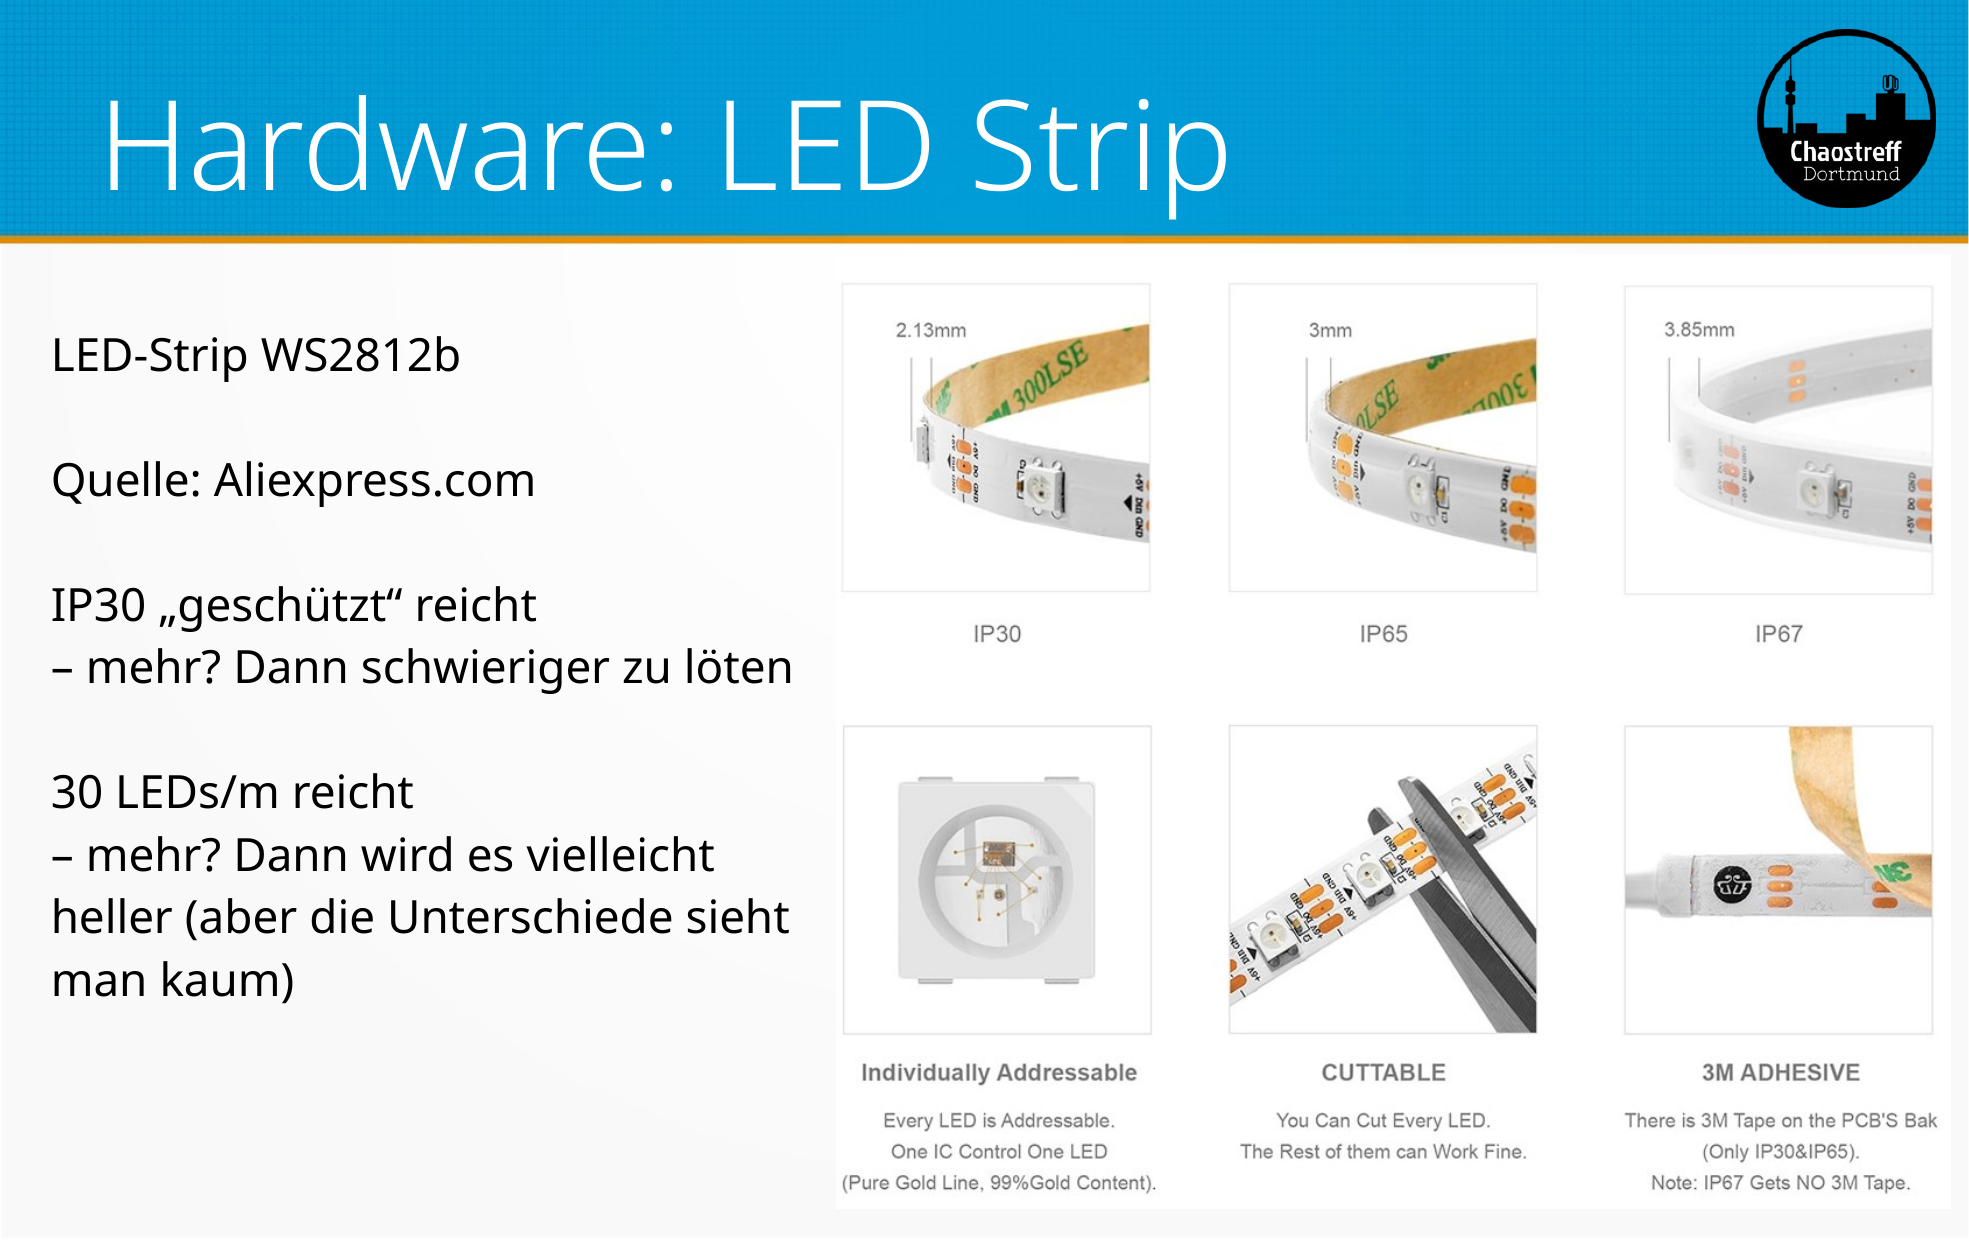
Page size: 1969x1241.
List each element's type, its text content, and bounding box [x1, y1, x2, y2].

text_box LED-Strip WS2812b Quelle: Aliexpress.com IP30 „geschützt“ reicht – mehr? Dann schwieriger zu löten 30 LEDs/m reicht – mehr? Dann wird es vielleicht heller (aber die Unterschiede sieht man kaum) [45, 345, 811, 1050]
title Hardware: LED Strip [98, 19, 1870, 227]
picture [1870, 34, 1935, 204]
picture [0, 233, 1969, 1241]
